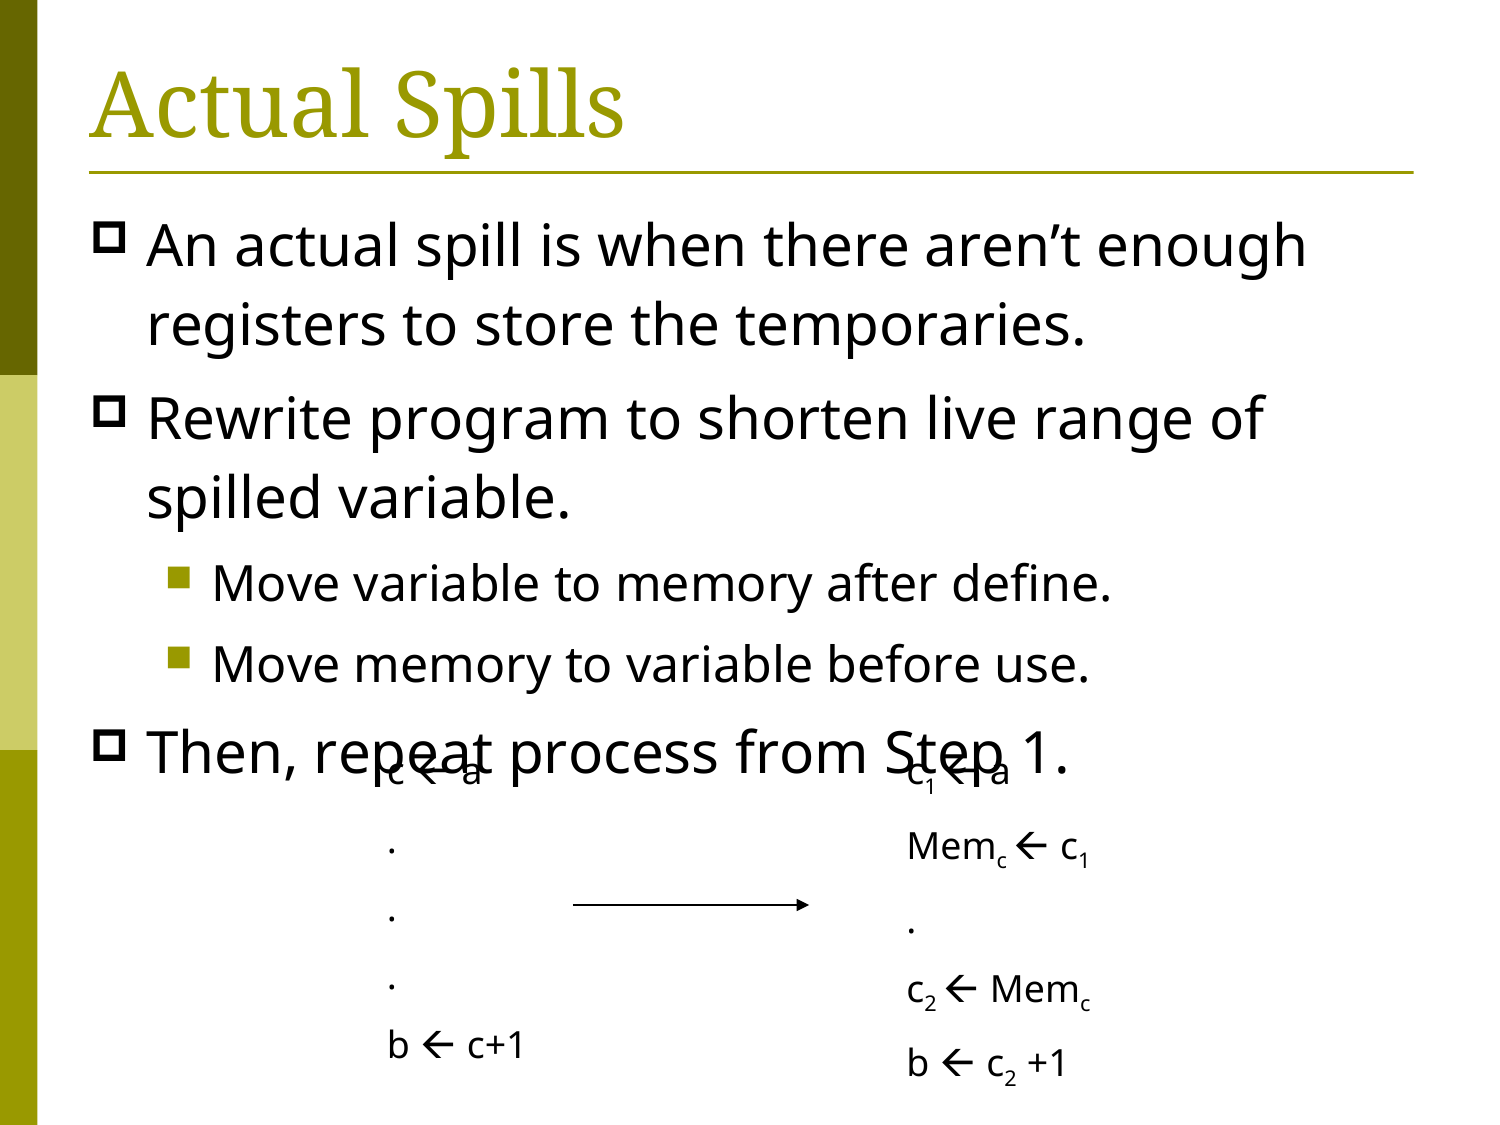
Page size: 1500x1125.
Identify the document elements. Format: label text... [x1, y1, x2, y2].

list An actual spill is when there aren’t enough registers to store the temporaries. Rewrite program to shorten live range of spilled variable. Move variable to memory after define. Move memory to variable before use. Then, repeat process from Step 1. [75, 196, 1426, 1006]
text_box c1  a Memc  c1 . c2  Memc b  c2 +1 [891, 739, 1164, 1099]
text_box c  a . . . b  c+1 [372, 739, 597, 1074]
title Actual Spills [75, 45, 1426, 173]
